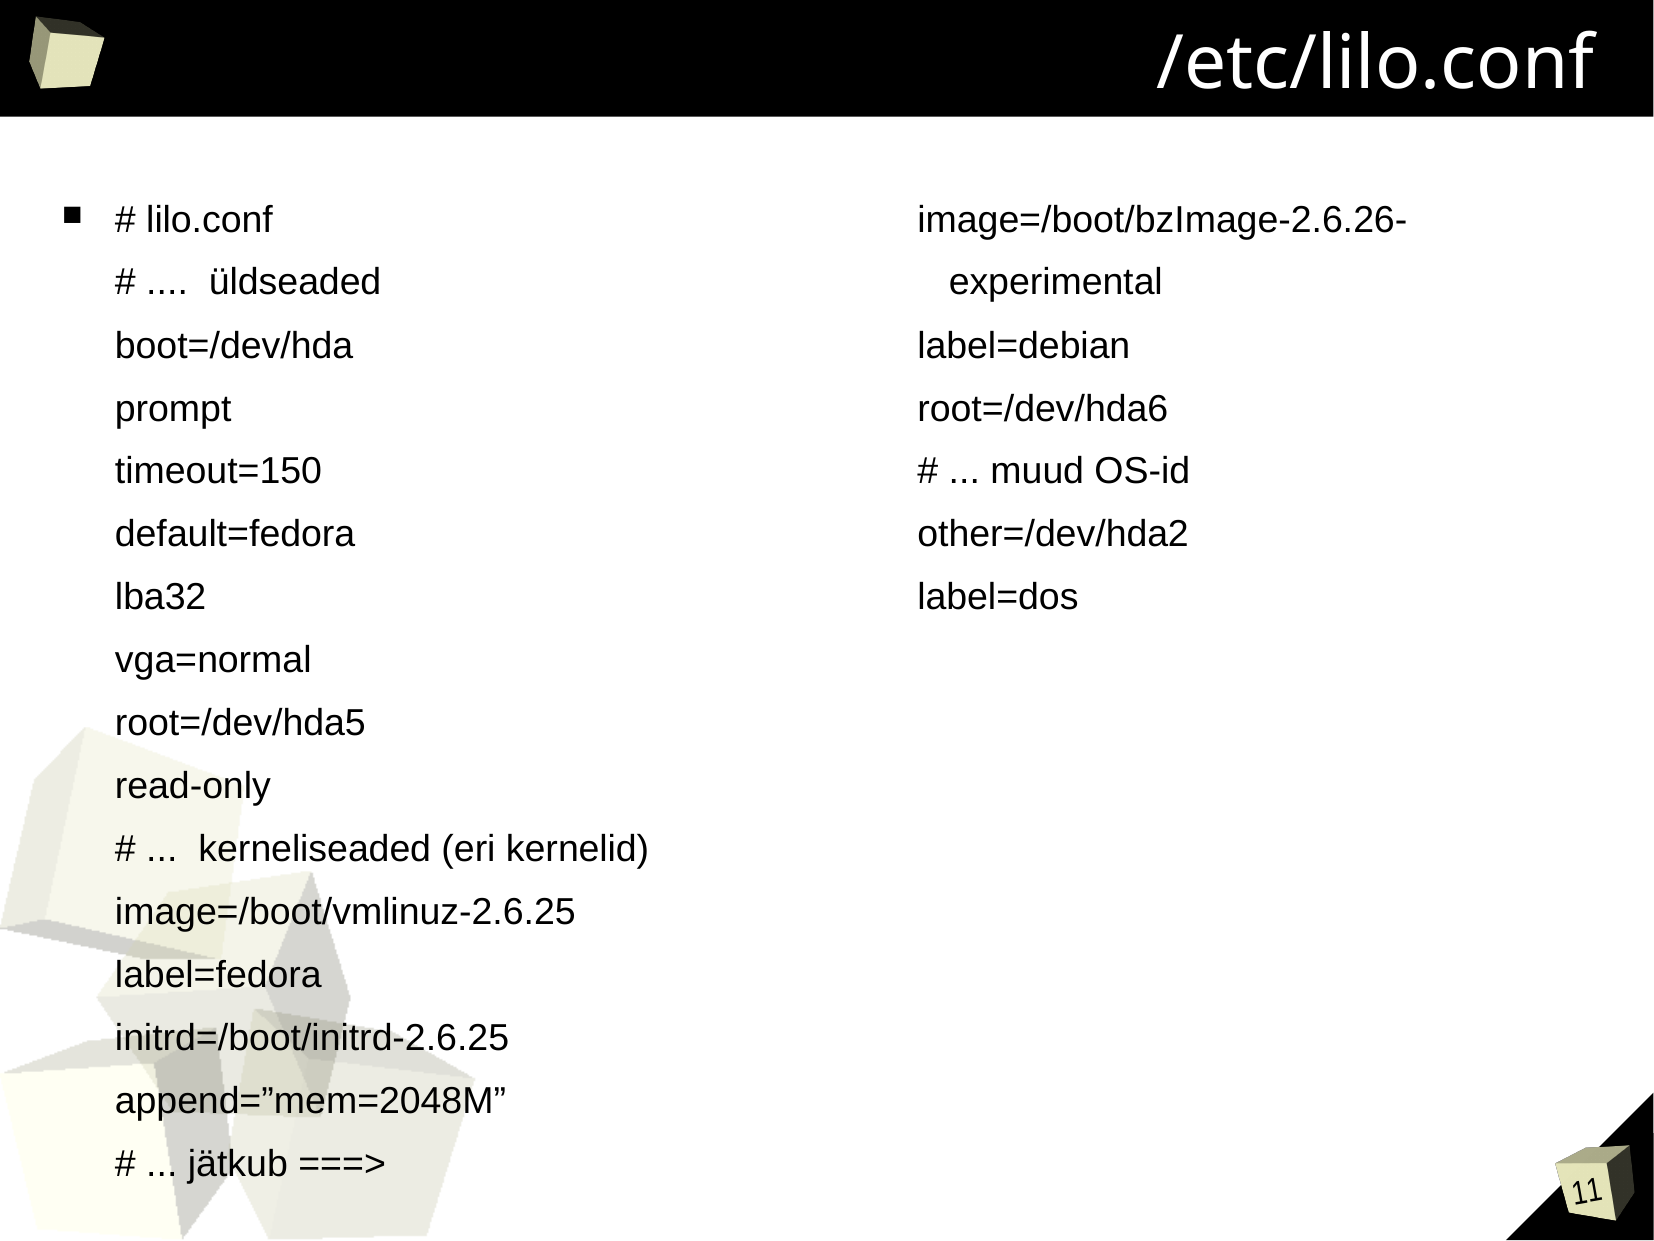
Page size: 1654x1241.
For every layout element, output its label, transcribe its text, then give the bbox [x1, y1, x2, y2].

list image=/boot/bzImage-2.6.26- experimental label=debian root=/dev/hda6 # ... muud OS-id other=/dev/hda2 label=dos [846, 177, 1612, 1214]
title /etc/lilo.conf [118, 0, 1595, 119]
picture [0, 726, 477, 1241]
list # lilo.conf # .... üldseaded boot=/dev/hda prompt timeout=150 default=fedora lba32 vga=normal root=/dev/hda5 read-only # ... kerneliseaded (eri kernelid) image=/boot/vmlinuz-2.6.25 label=fedora initrd=/boot/initrd-2.6.25 append=”mem=2048M” # ... jätkub ===> [44, 177, 809, 1214]
